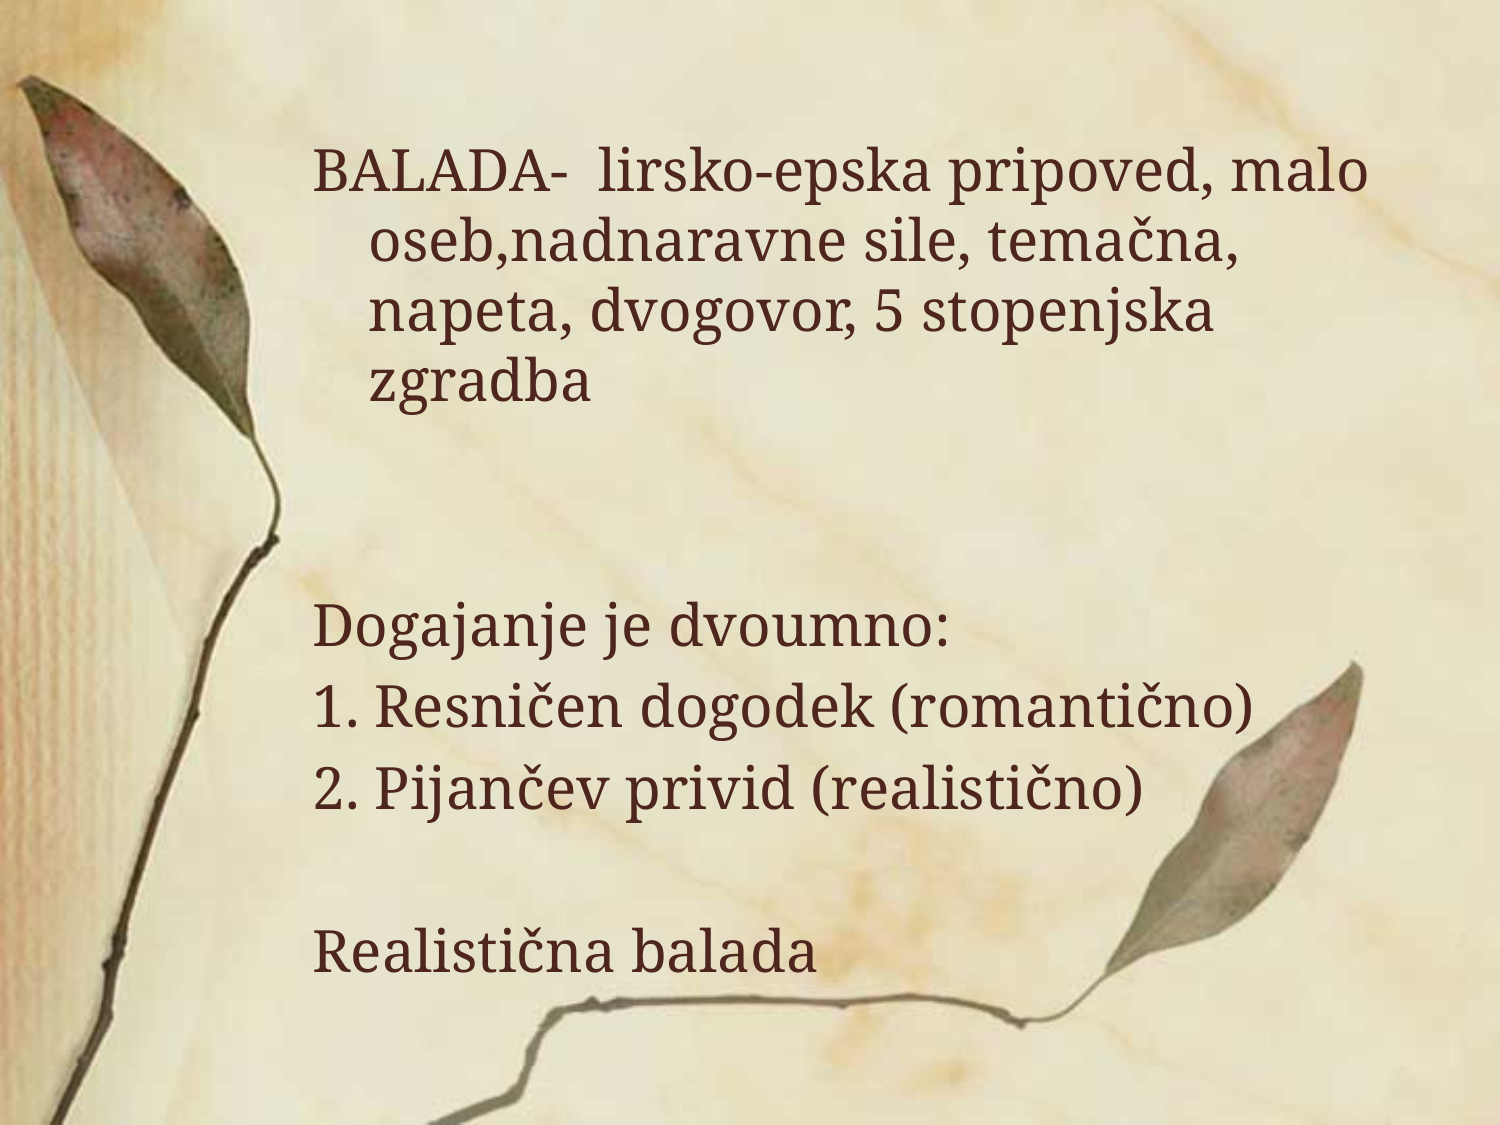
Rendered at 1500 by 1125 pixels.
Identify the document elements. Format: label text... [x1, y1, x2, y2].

picture [0, 0, 1500, 1125]
list BALADA- lirsko-epska pripoved, malo oseb,nadnaravne sile, temačna, napeta, dvogovor, 5 stopenjska zgradba Dogajanje je dvoumno: 1. Resničen dogodek (romantično) 2. Pijančev privid (realistično) Realistična balada [297, 125, 1459, 1100]
